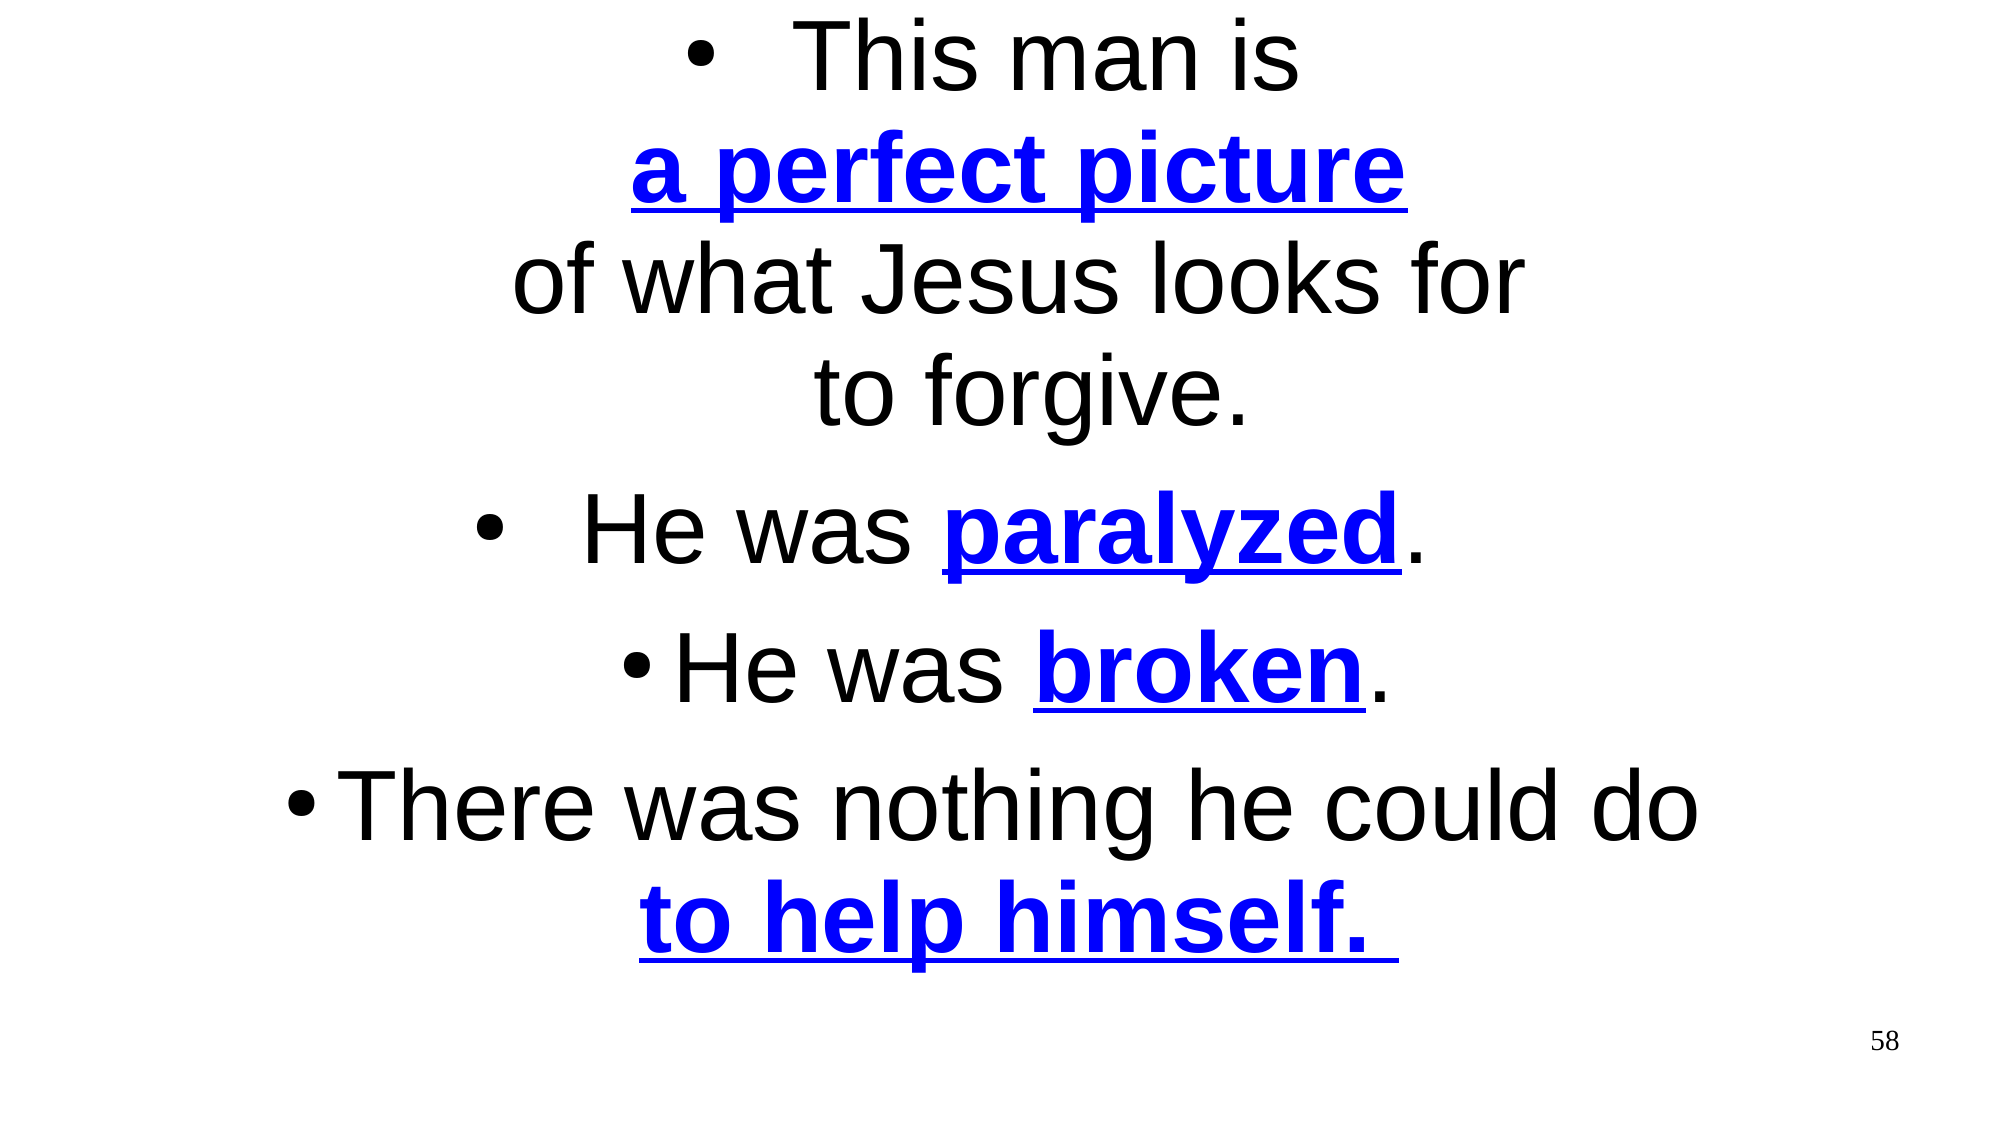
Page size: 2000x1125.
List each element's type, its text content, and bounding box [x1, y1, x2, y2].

list This man is a perfect picture of what Jesus looks for to forgive. He was paralyzed. He was broken. There was nothing he could do to help himself. [0, 0, 1996, 1123]
